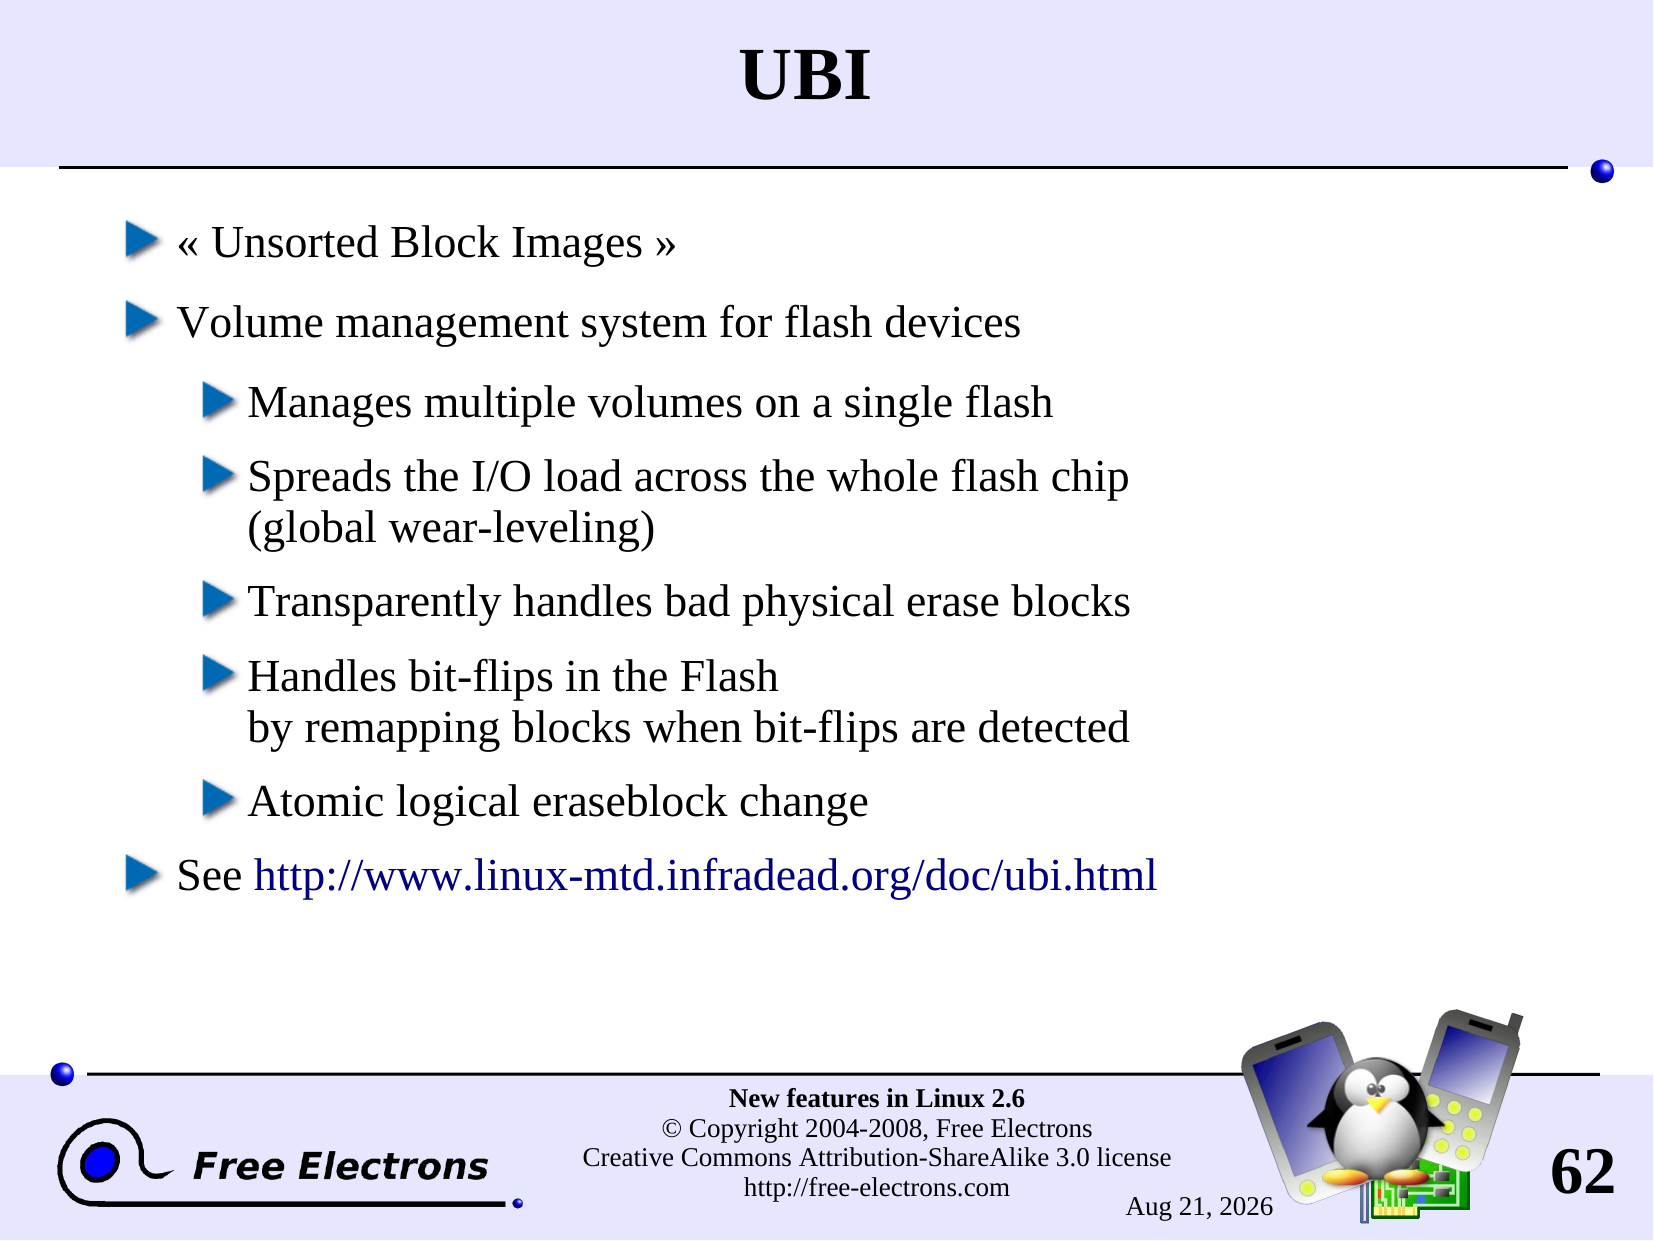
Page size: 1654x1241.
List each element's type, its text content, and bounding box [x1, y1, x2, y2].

list « Unsorted Block Images » Volume management system for flash devices Manages multiple volumes on a single flash Spreads the I/O load across the whole flash chip (global wear-leveling) Transparently handles bad physical erase blocks Handles bit-flips in the Flash by remapping blocks when bit-flips are detected Atomic logical eraseblock change See http://www.linux-mtd.infradead.org/doc/ubi.html [105, 216, 1518, 1066]
title UBI [60, 25, 1551, 124]
picture [1231, 1007, 1538, 1241]
picture [50, 1107, 527, 1216]
